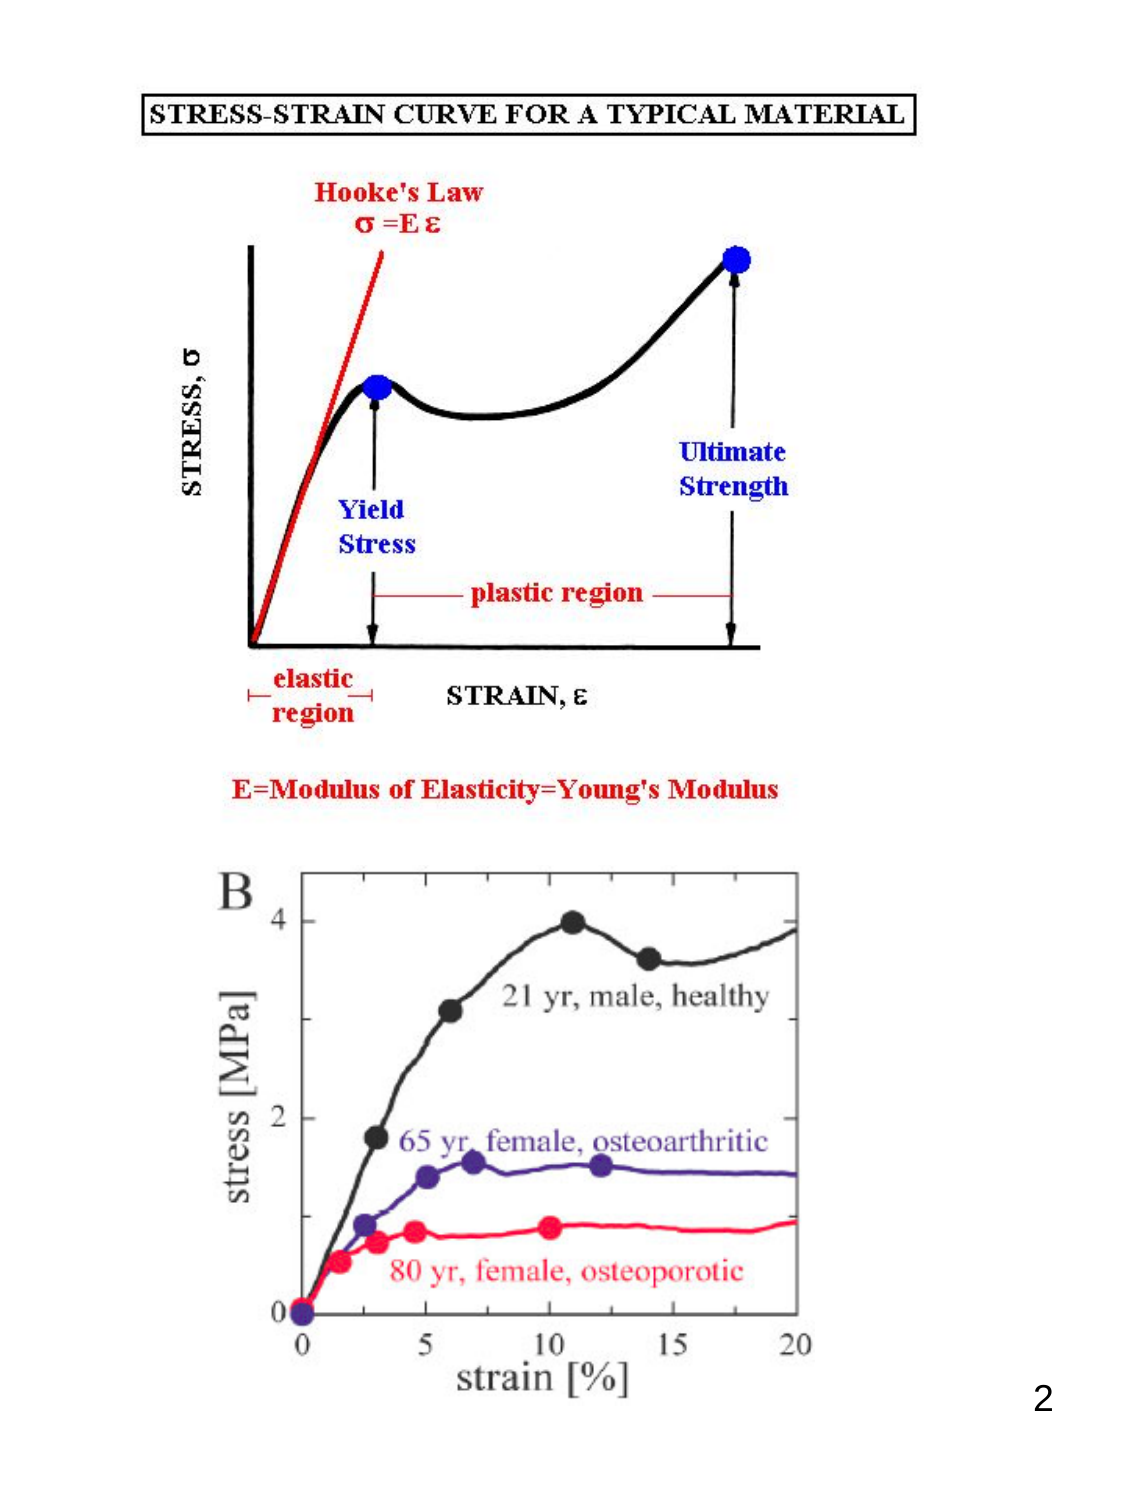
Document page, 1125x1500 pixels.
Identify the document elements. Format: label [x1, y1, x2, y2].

picture [98, 47, 945, 841]
picture [212, 865, 815, 1406]
text_box [354, 1358, 839, 1500]
